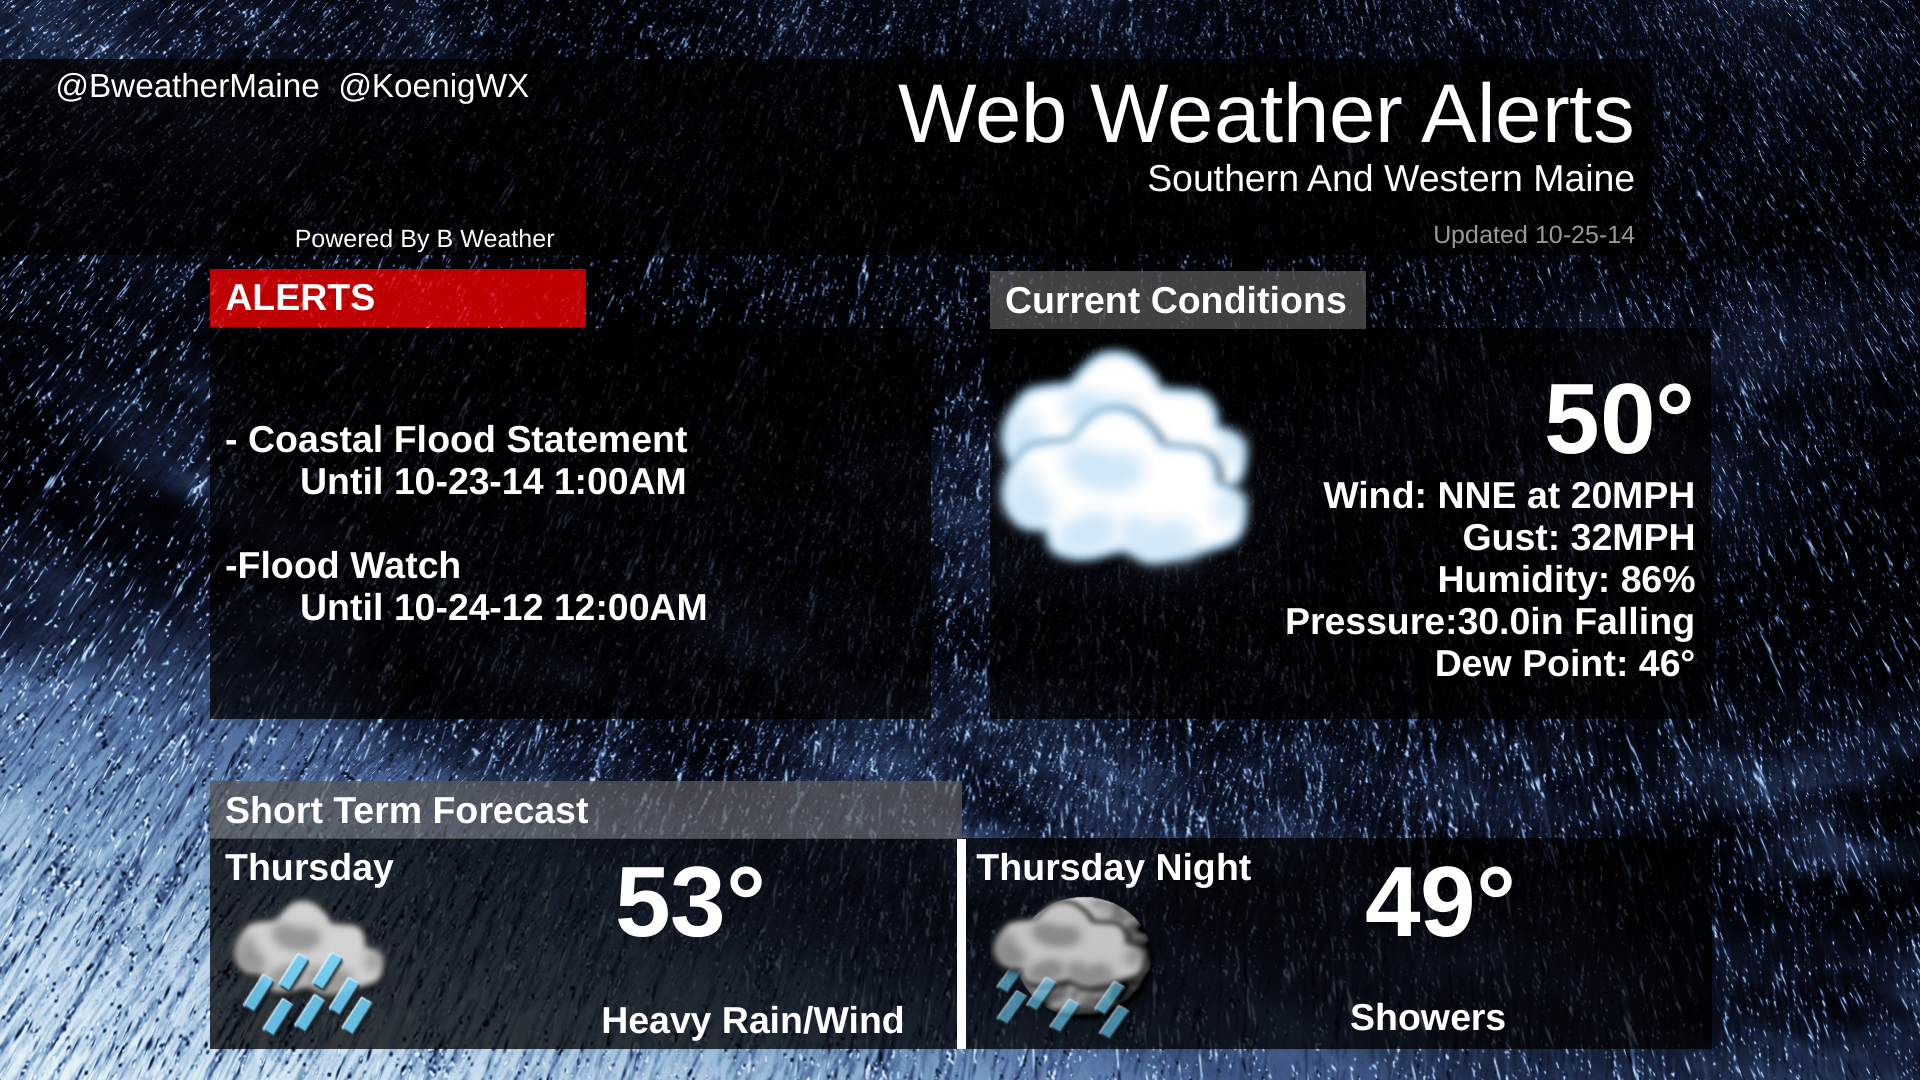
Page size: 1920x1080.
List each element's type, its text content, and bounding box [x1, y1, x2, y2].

text_box Powered By B Weather [15, 217, 571, 263]
text_box 49° [1350, 838, 1712, 966]
picture [0, 0, 1920, 1080]
text_box Updated 10-25-14 [615, 213, 1651, 257]
text_box 53° [600, 838, 962, 966]
text_box @BweatherMaine @KoenigWX [15, 59, 571, 113]
text_box Thursday [210, 838, 600, 897]
text_box Showers [1335, 988, 1711, 1047]
text_box Southern And Western Maine [645, 150, 1651, 207]
text_box Thursday Night [962, 838, 1350, 897]
text_box Web Weather Alerts [645, 59, 1651, 150]
text_box Heavy Rain/Wind [586, 991, 962, 1051]
